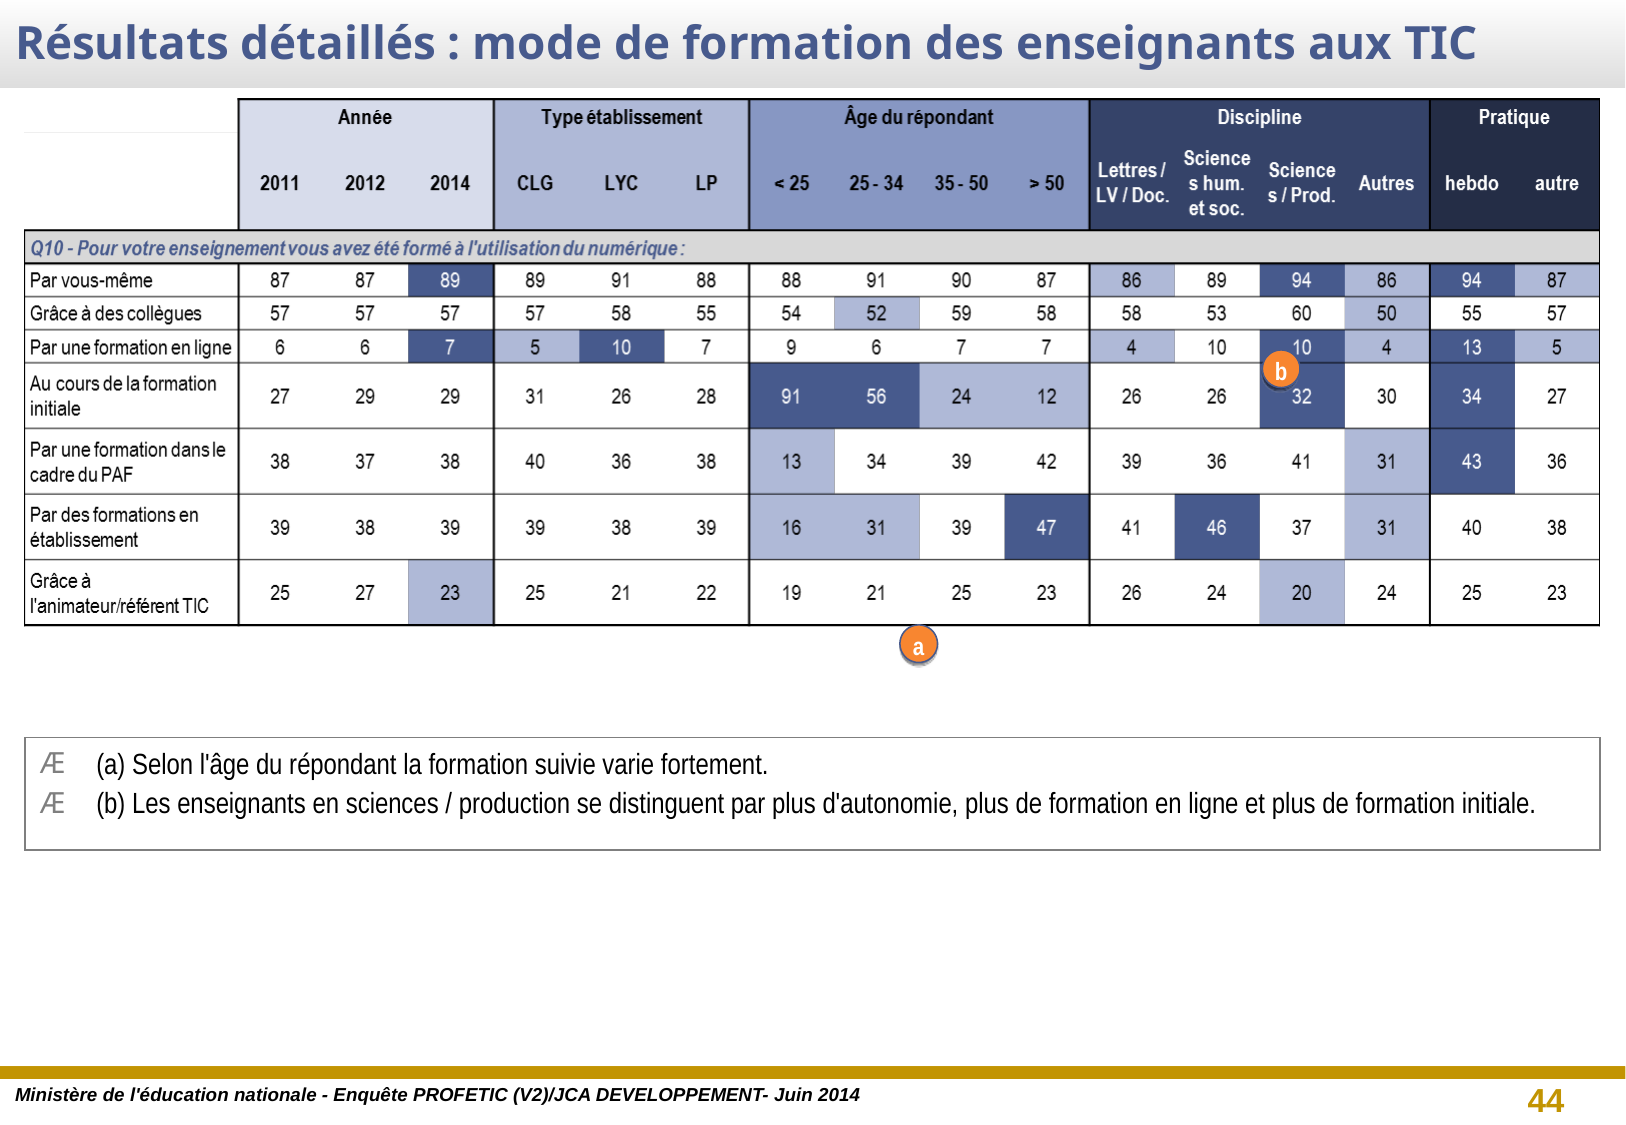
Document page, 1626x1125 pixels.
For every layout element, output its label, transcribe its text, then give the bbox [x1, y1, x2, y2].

picture [24, 97, 1600, 631]
list (a) Selon l'âge du répondant la formation suivie varie fortement. (b) Les enseignants en sciences / production se distinguent par plus d'autonomie, plus de formation en ligne et plus de formation initiale. [24, 737, 1600, 850]
text_box a [899, 624, 938, 663]
text_box 44 [1512, 1071, 1625, 1125]
title Résultats détaillés : mode de formation des enseignants aux TIC [0, 0, 1625, 88]
text_box Ministère de l'éducation nationale - Enquête PROFETIC (V2)/JCA DEVELOPPEMENT- Juin 2014 [0, 1074, 1501, 1125]
text_box b [1262, 349, 1300, 388]
